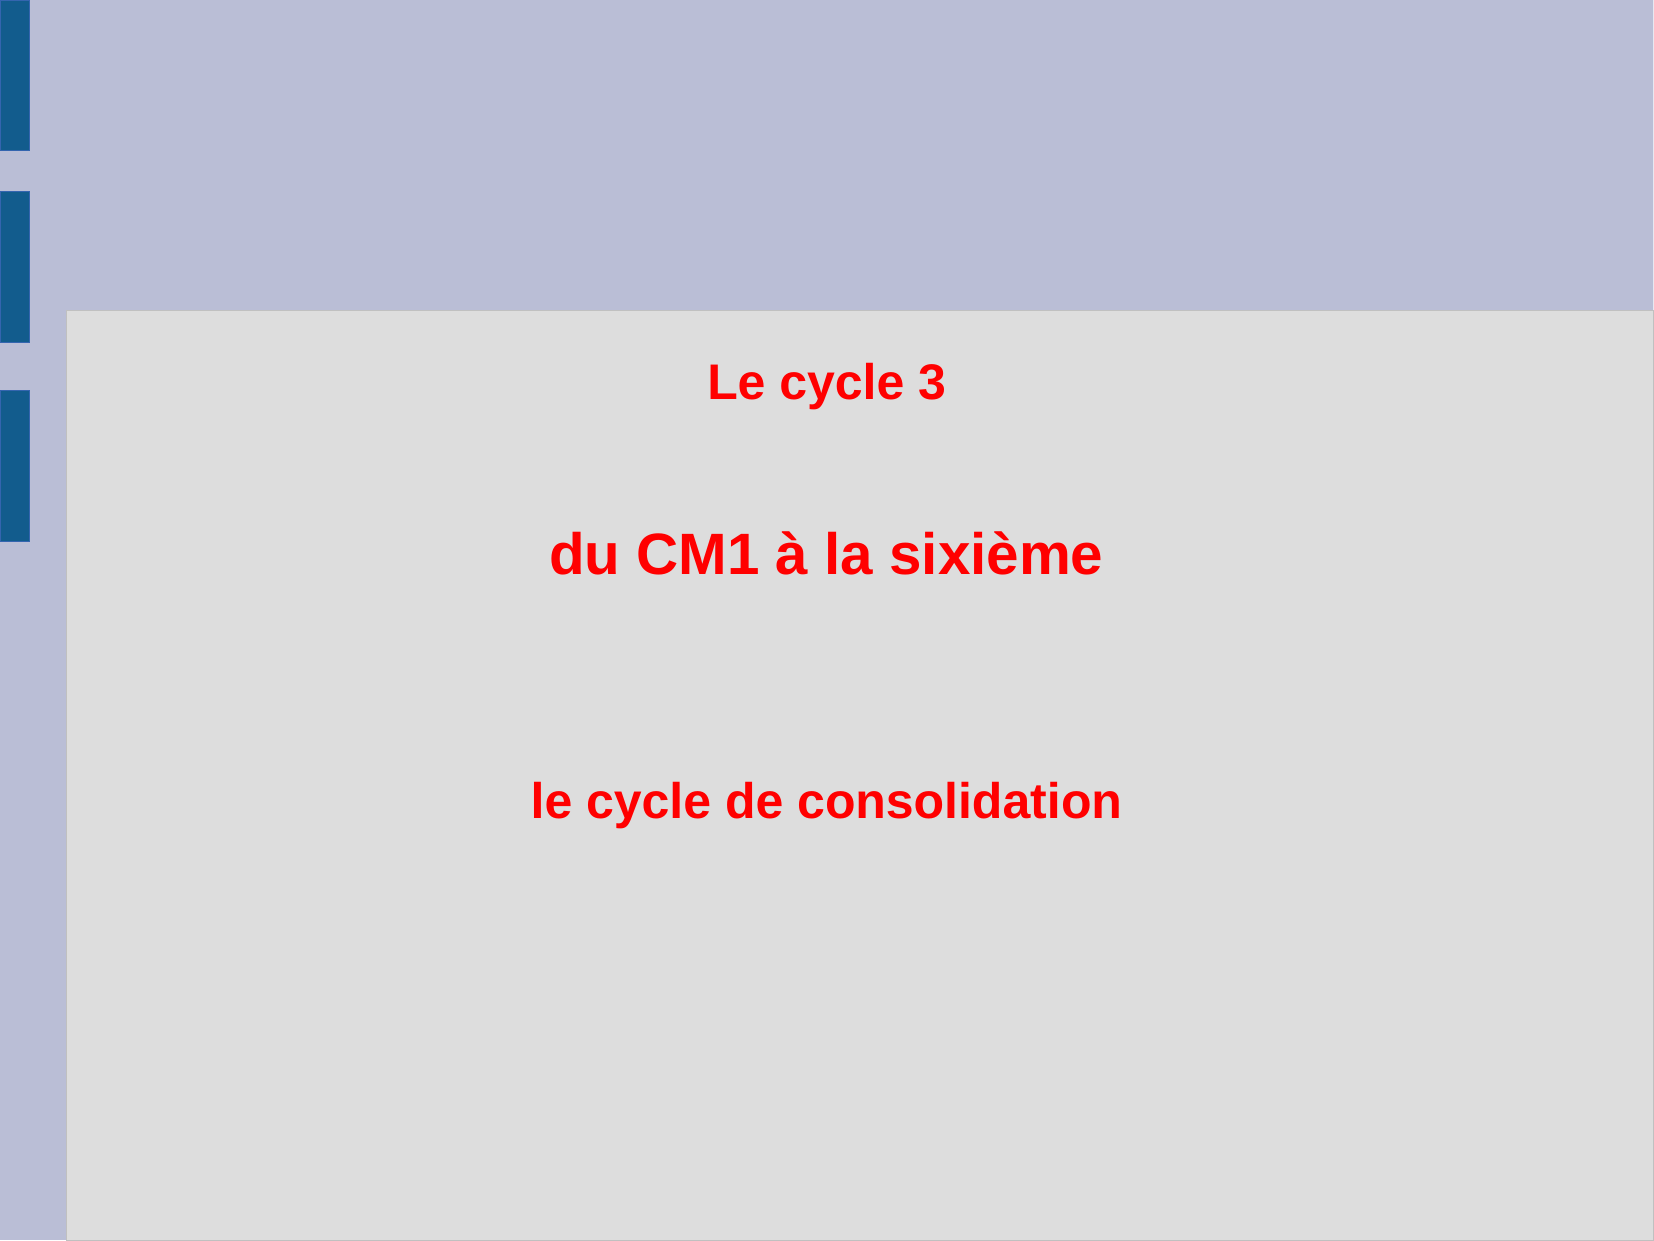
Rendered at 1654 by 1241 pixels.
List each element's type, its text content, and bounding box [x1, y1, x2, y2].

title Le cycle 3 du CM1 à la sixième le cycle de consolidation [82, 49, 1571, 1134]
